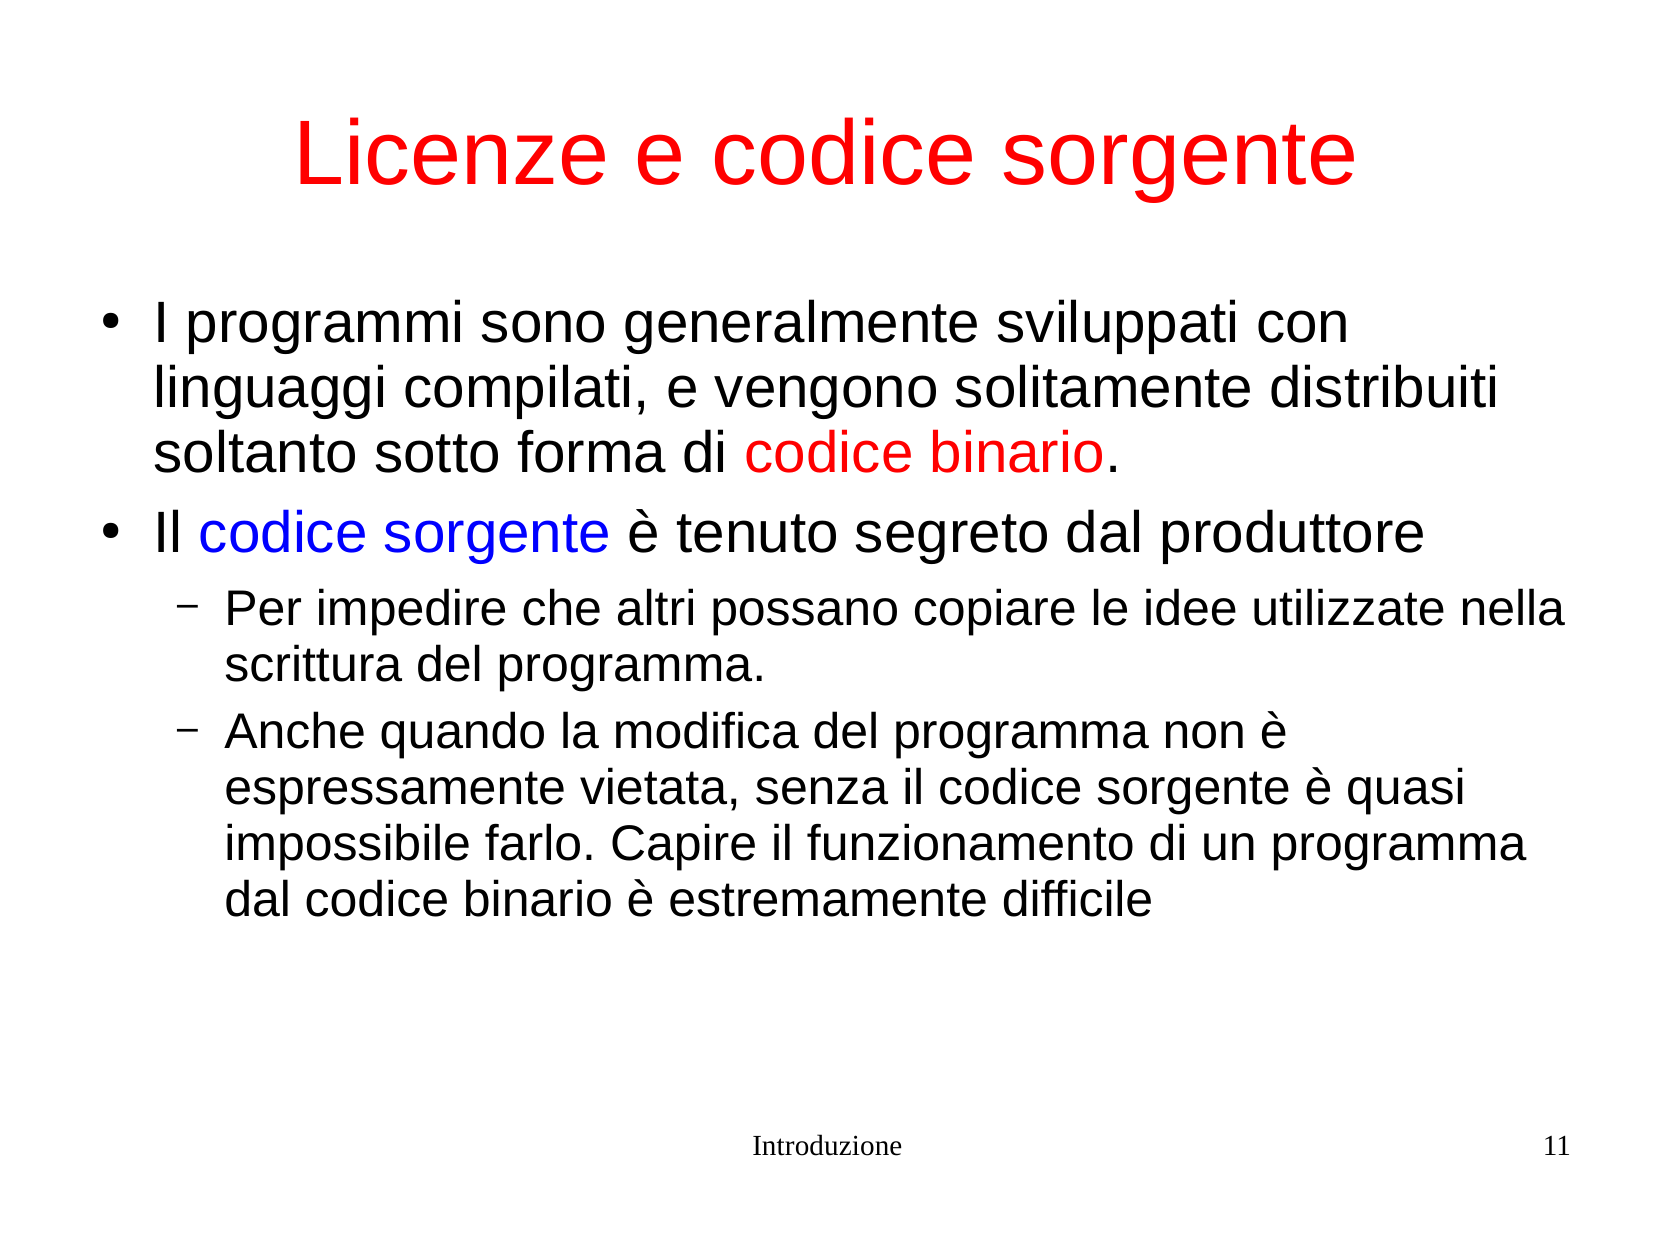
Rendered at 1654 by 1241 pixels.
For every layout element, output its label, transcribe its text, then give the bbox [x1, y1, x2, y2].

title Licenze e codice sorgente [82, 49, 1571, 257]
list I programmi sono generalmente sviluppati con linguaggi compilati, e vengono solitamente distribuiti soltanto sotto forma di codice binario. Il codice sorgente è tenuto segreto dal produttore Per impedire che altri possano copiare le idee utilizzate nella scrittura del programma. Anche quando la modifica del programma non è espressamente vietata, senza il codice sorgente è quasi impossibile farlo. Capire il funzionamento di un programma dal codice binario è estremamente difficile [82, 290, 1571, 1109]
